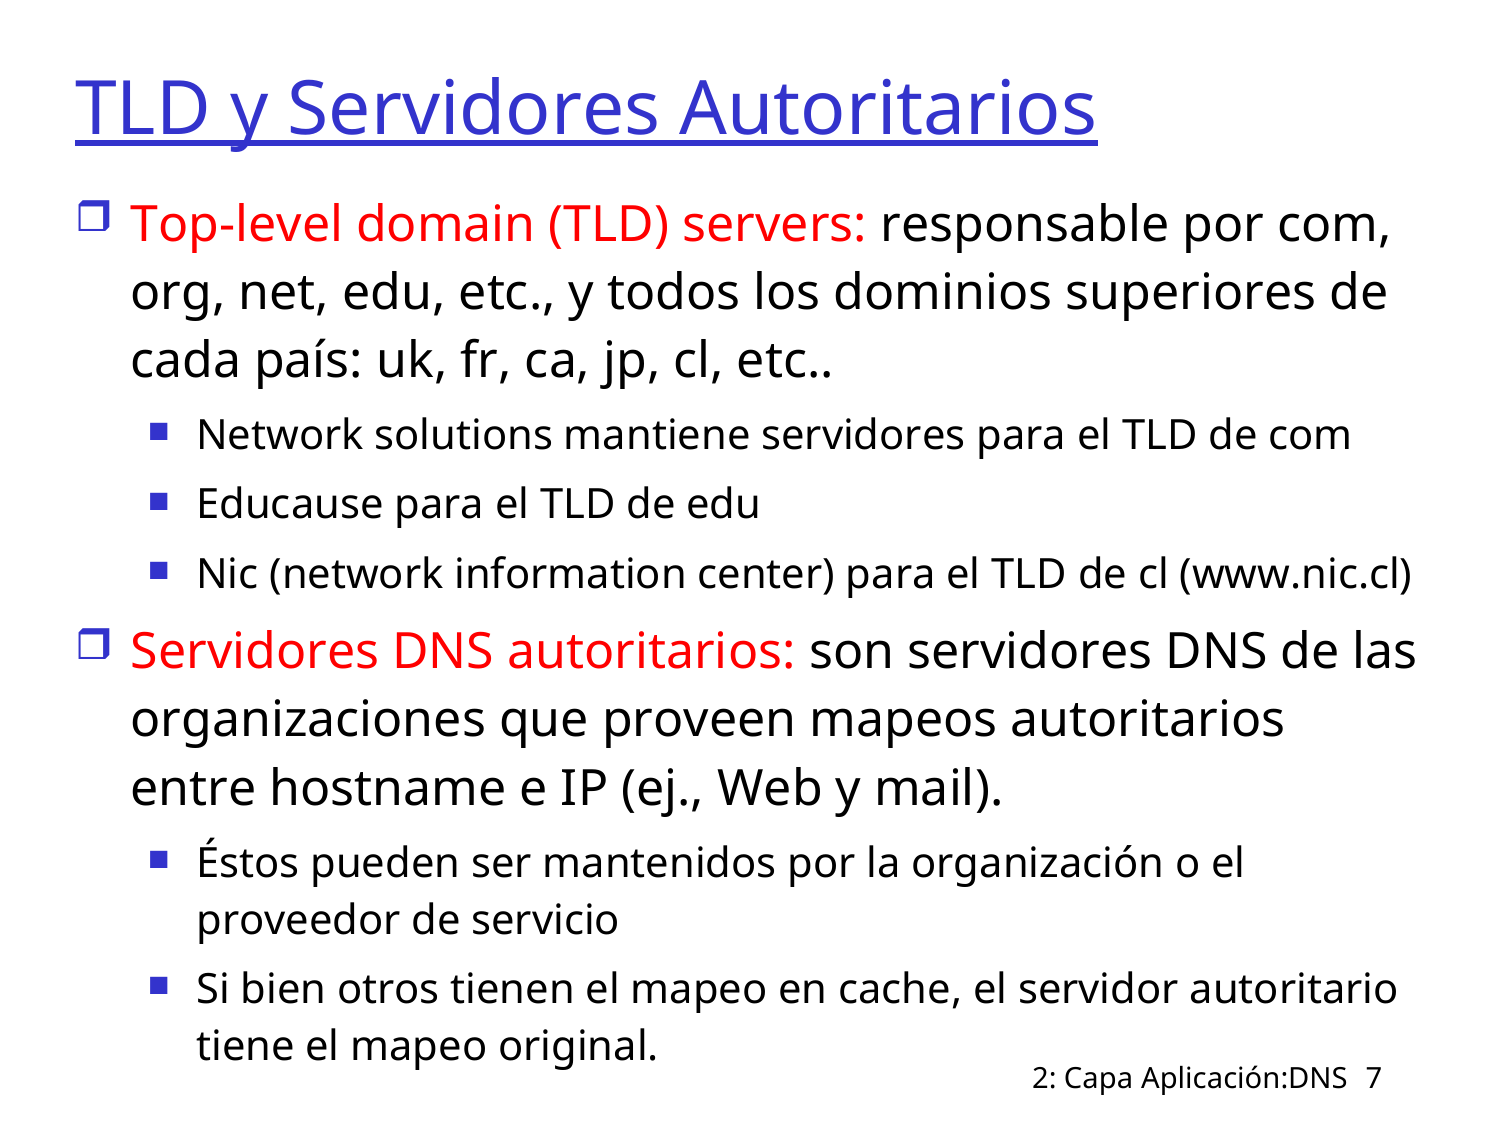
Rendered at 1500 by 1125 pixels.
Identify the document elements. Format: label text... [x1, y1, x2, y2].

title TLD y Servidores Autoritarios [75, 23, 1426, 187]
list Top-level domain (TLD) servers: responsable por com, org, net, edu, etc., y todos los dominios superiores de cada país: uk, fr, ca, jp, cl, etc.. Network solutions mantiene servidores para el TLD de com Educause para el TLD de edu Nic (network information center) para el TLD de cl (www.nic.cl)‏ Servidores DNS autoritarios: son servidores DNS de las organizaciones que proveen mapeos autoritarios entre hostname e IP (ej., Web y mail). Éstos pueden ser mantenidos por la organización o el proveedor de servicio Si bien otros tienen el mapeo en cache, el servidor autoritario tiene el mapeo original. [75, 187, 1426, 1051]
